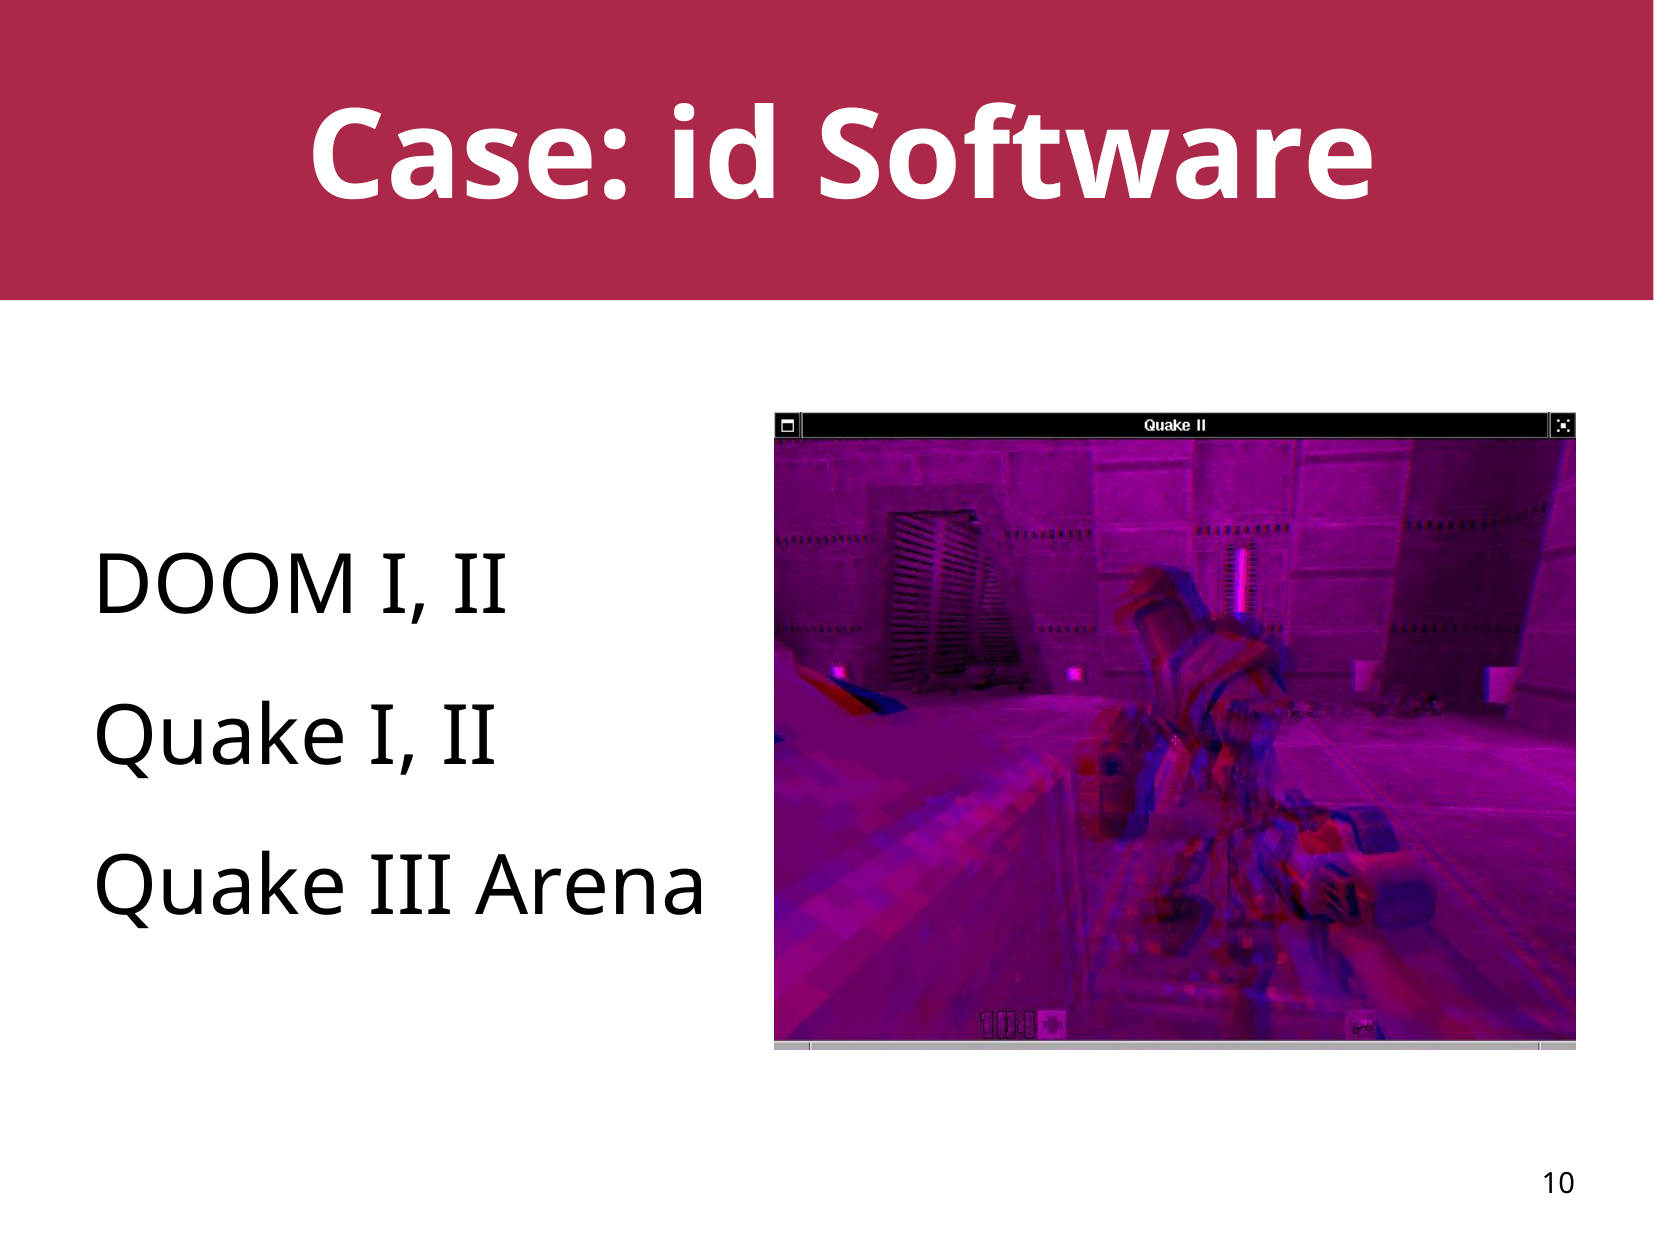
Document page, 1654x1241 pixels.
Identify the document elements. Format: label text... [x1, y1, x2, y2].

list DOOM I, II Quake I, II Quake III Arena [75, 525, 751, 1051]
picture [774, 412, 1576, 1051]
title Case: id Software [75, 0, 1576, 301]
